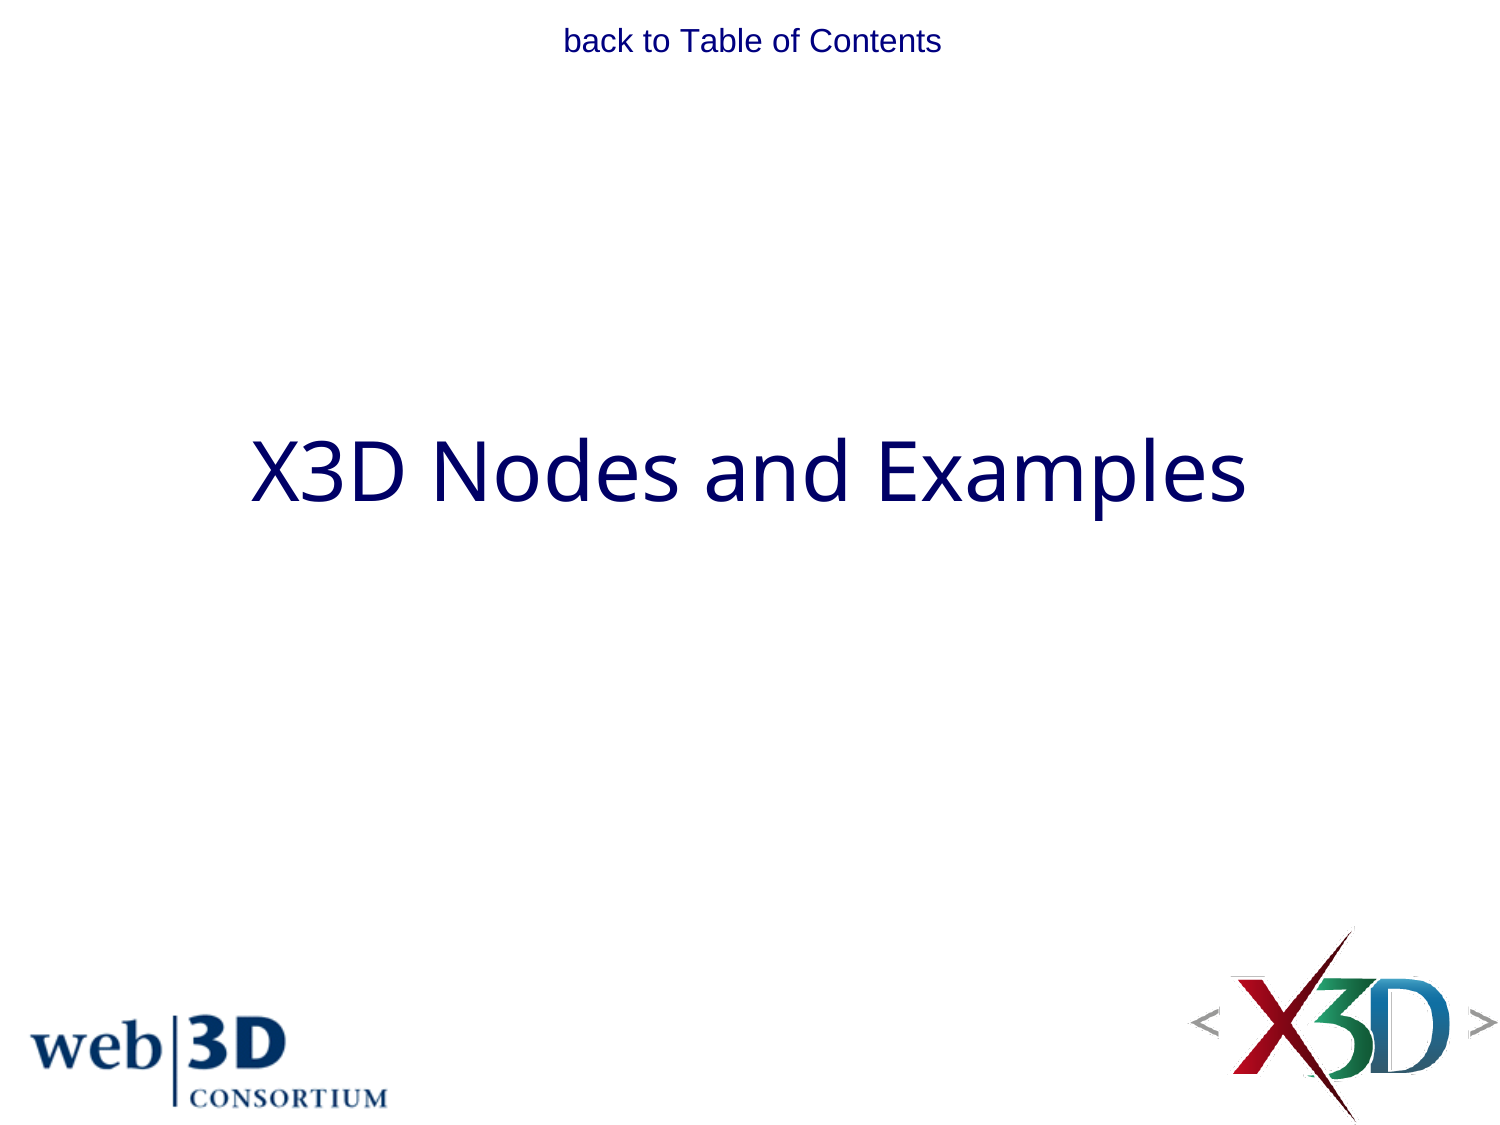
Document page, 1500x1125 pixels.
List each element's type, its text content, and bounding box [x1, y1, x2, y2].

text_box back to Table of Contents [548, 14, 958, 68]
title X3D Nodes and Examples [112, 374, 1388, 563]
picture [12, 998, 413, 1118]
picture [1187, 926, 1500, 1125]
